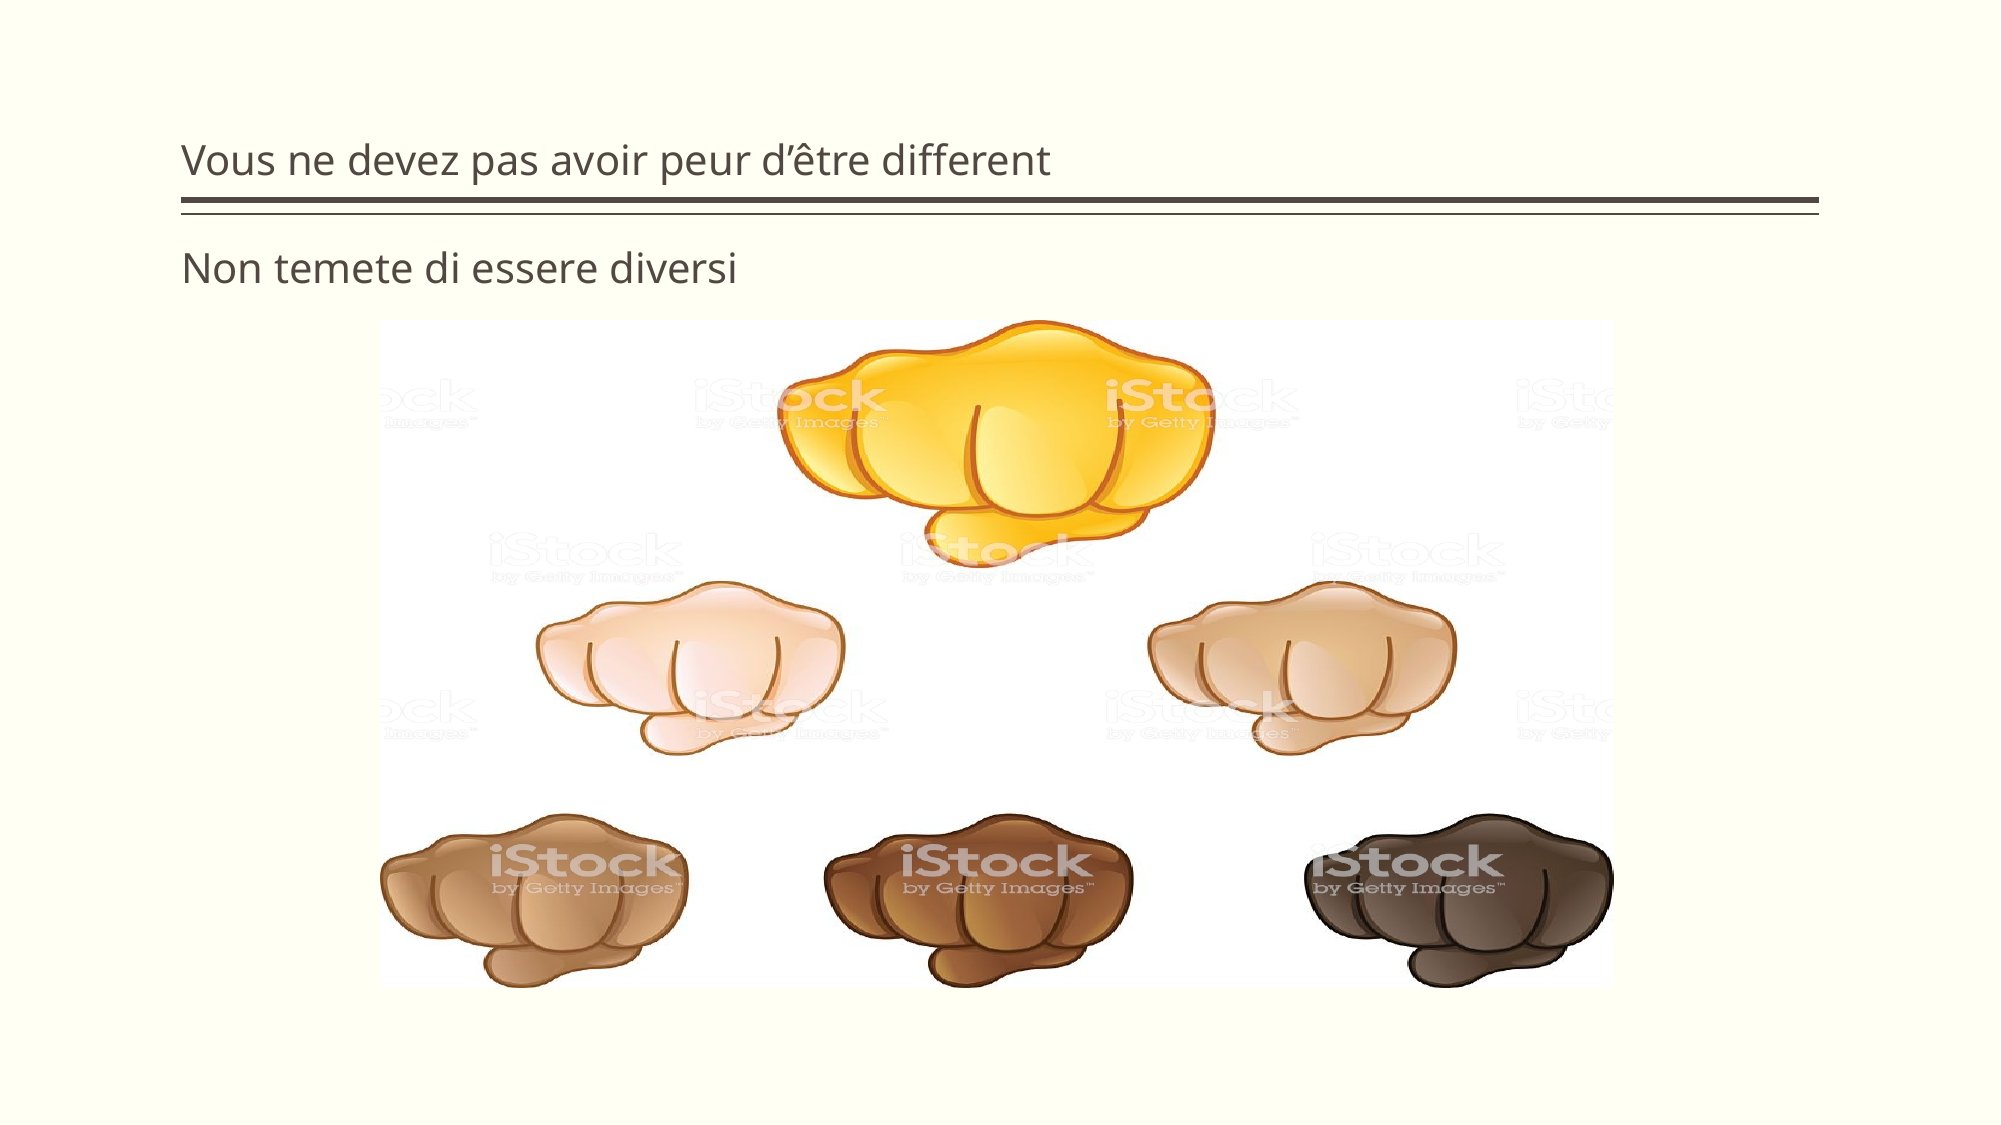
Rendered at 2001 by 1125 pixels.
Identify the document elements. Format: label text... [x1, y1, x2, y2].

picture [380, 320, 1614, 988]
text_box Non temete di essere diversi [166, 240, 1776, 303]
title Vous ne devez pas avoir peur d’être different [181, 12, 1819, 193]
